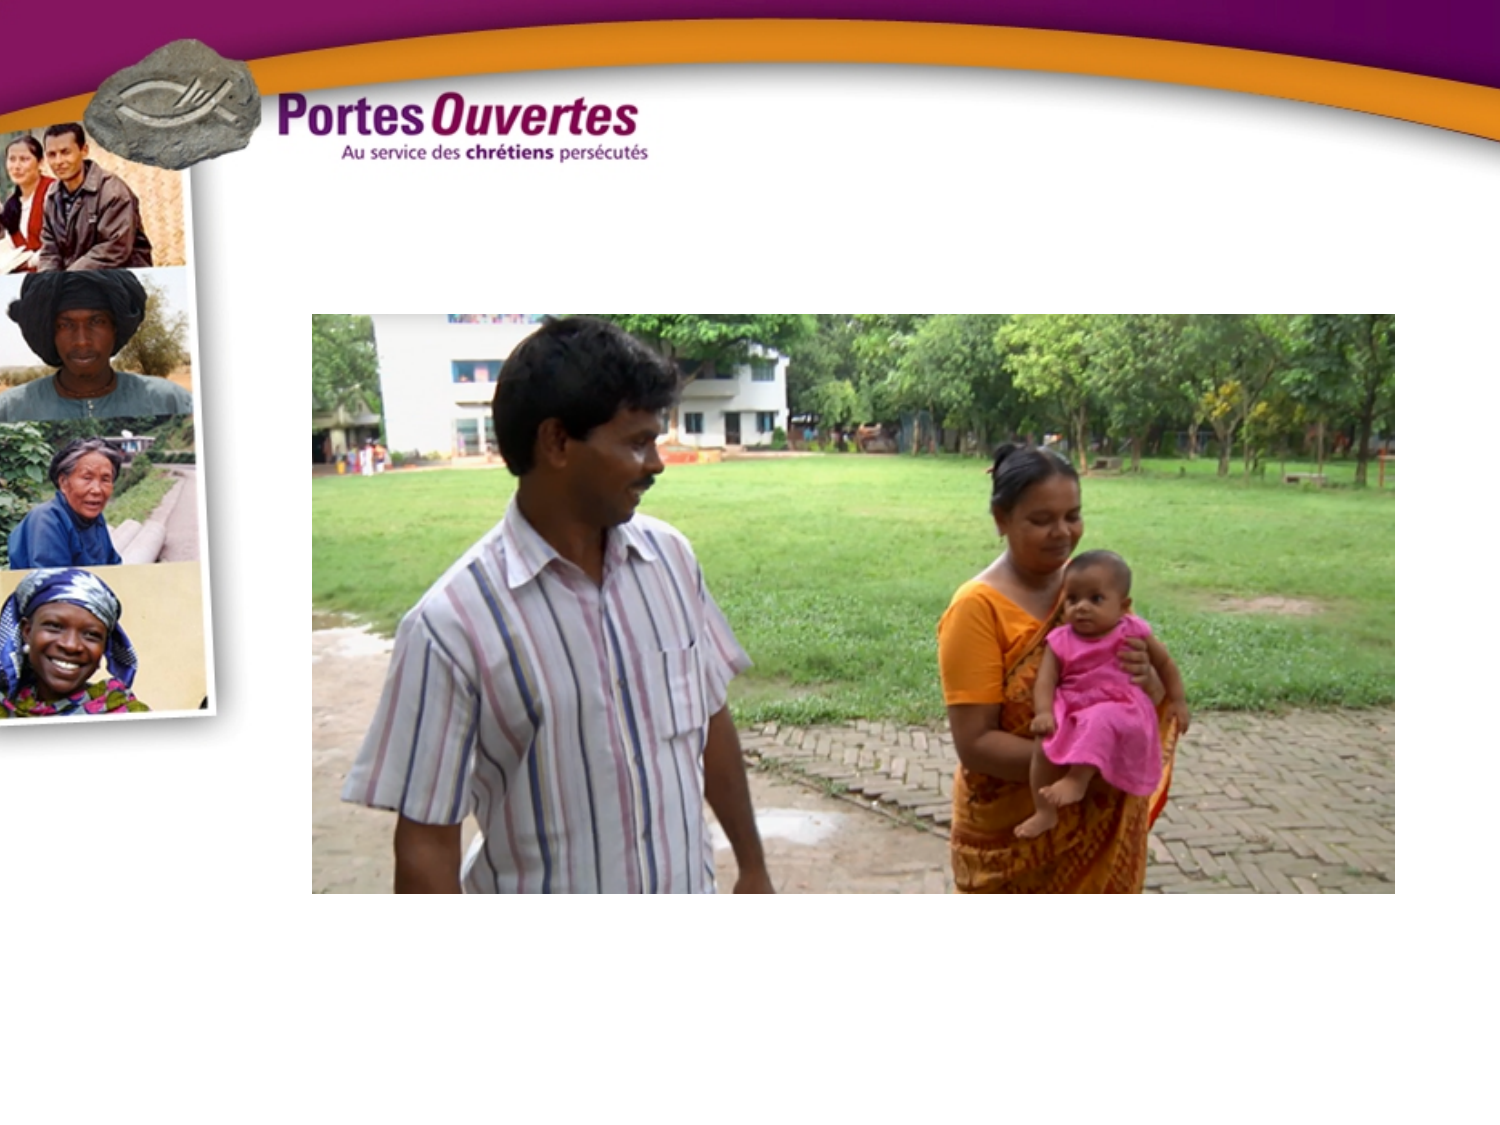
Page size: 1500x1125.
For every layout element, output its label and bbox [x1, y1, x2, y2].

picture [312, 314, 1395, 894]
